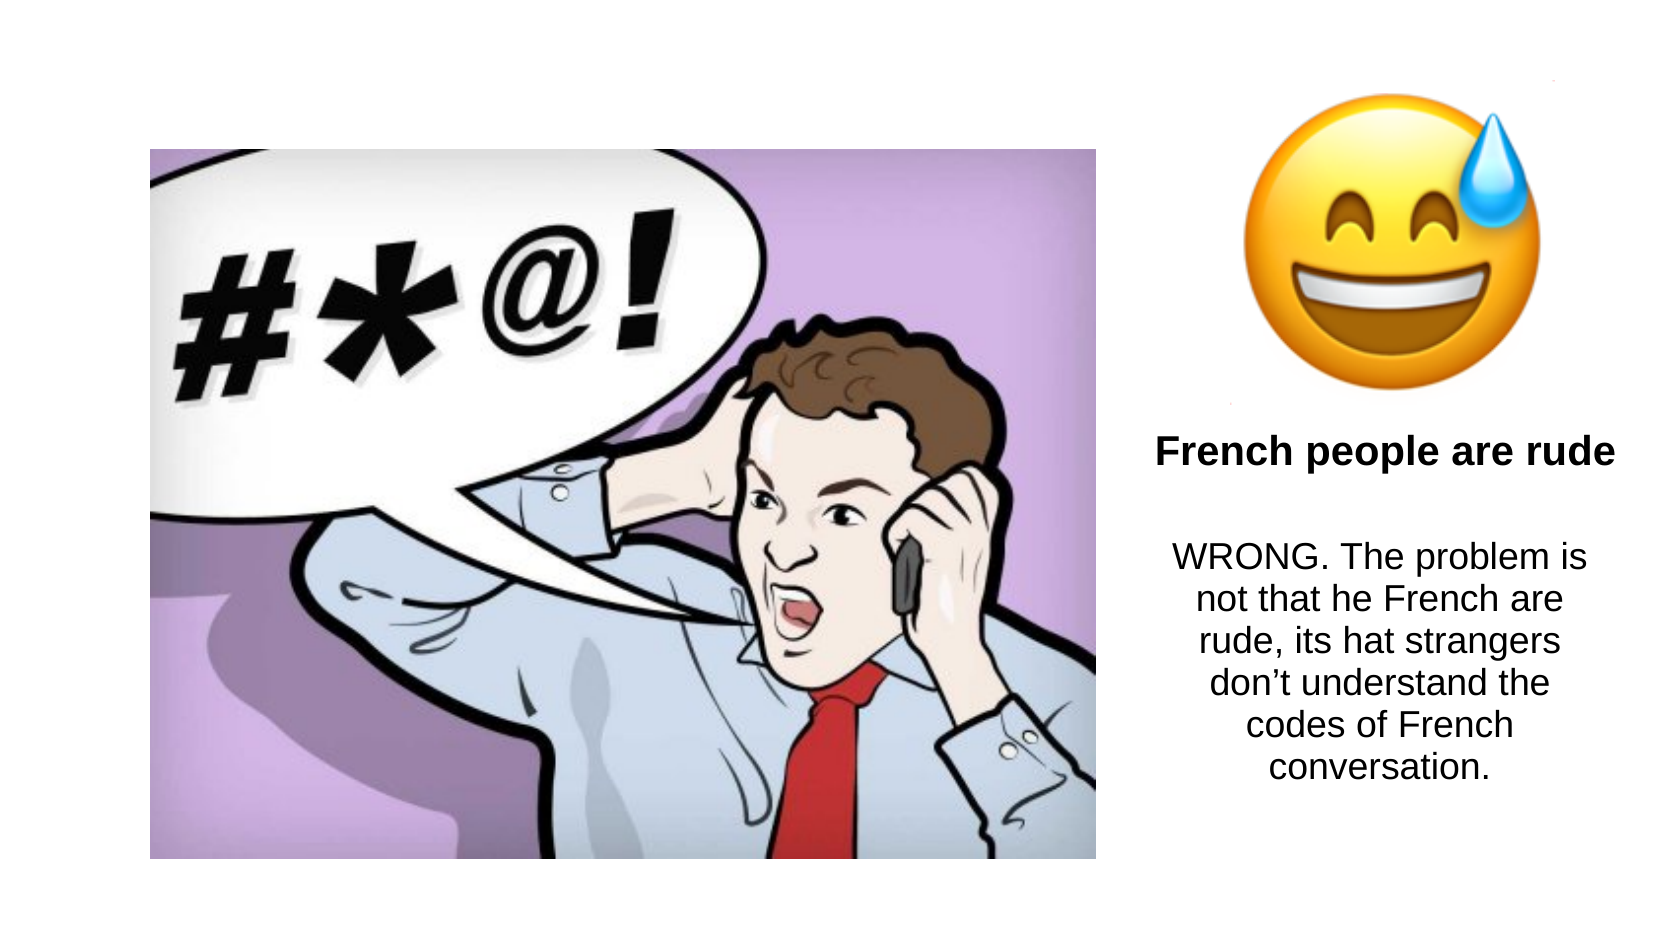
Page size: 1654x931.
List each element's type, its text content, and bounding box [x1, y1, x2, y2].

text_box WRONG. The problem is not that he French are rude, its hat strangers don’t understand the codes of French conversation. [1140, 527, 1621, 795]
picture [1230, 80, 1555, 406]
picture [150, 149, 1096, 859]
text_box French people are rude [1140, 420, 1654, 528]
